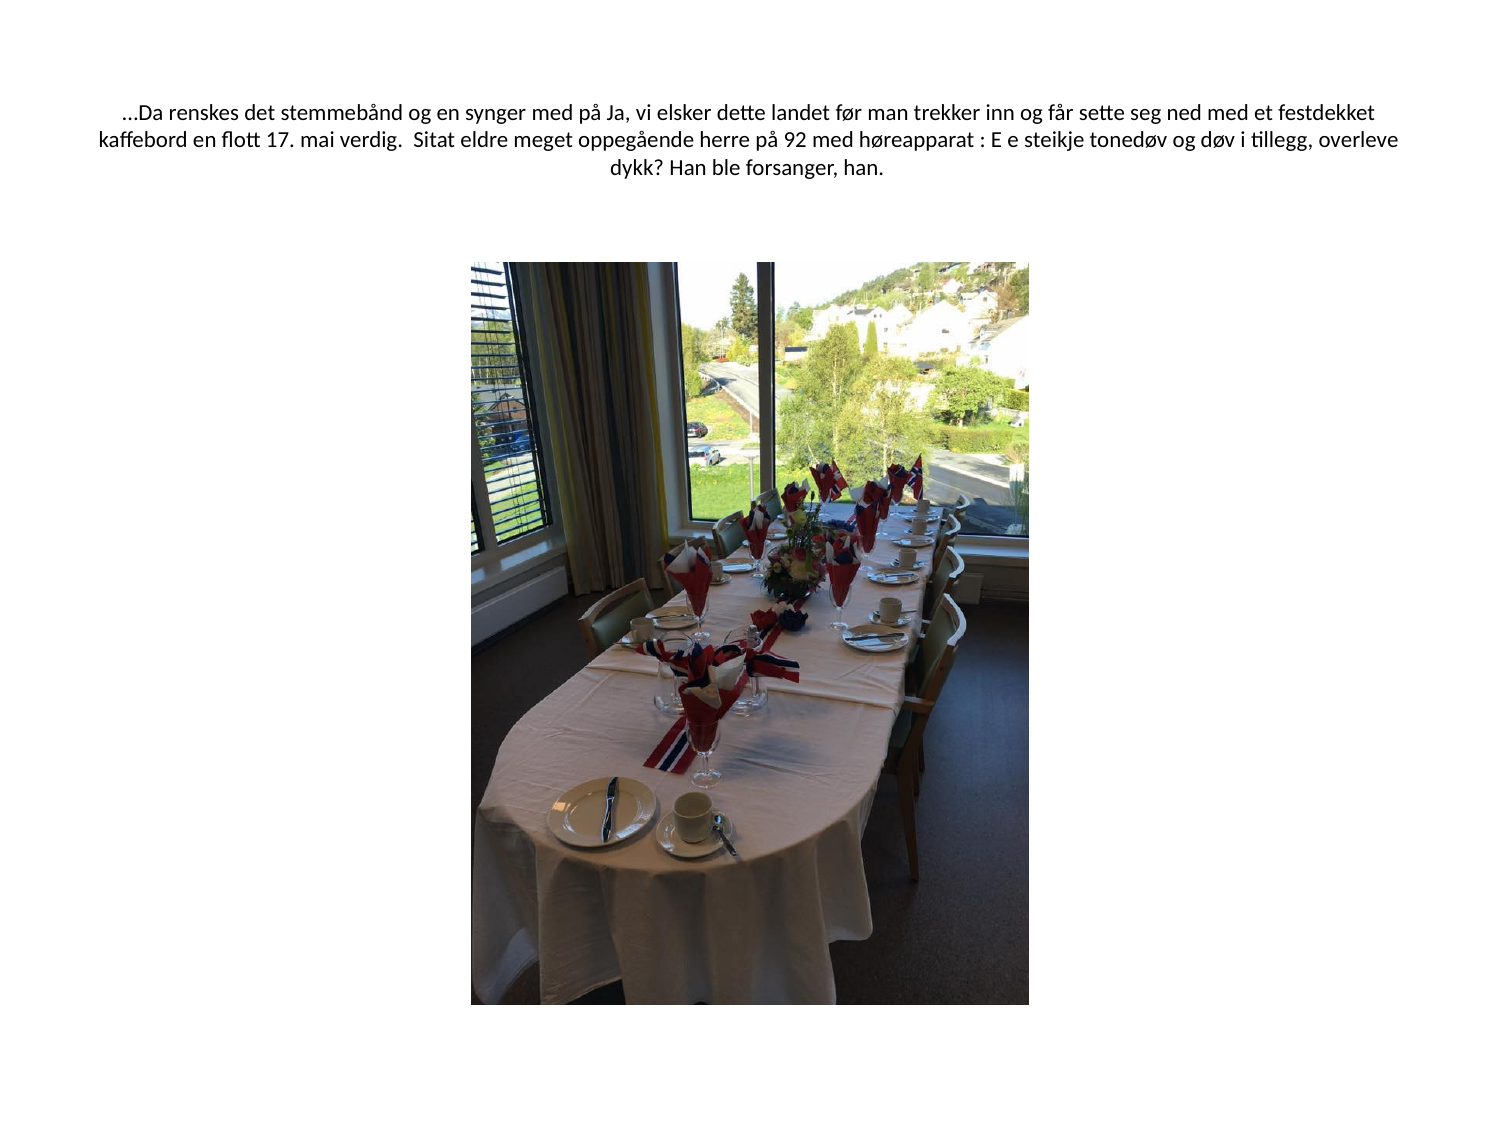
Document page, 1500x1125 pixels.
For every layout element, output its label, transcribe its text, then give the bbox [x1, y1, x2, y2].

picture [471, 262, 1029, 1005]
title …Da renskes det stemmebånd og en synger med på Ja, vi elsker dette landet før man trekker inn og får sette seg ned med et festdekket kaffebord en flott 17. mai verdig. Sitat eldre meget oppegående herre på 92 med høreapparat : E e steikje tonedøv og døv i tillegg, overleve dykk? Han ble forsanger, han. [75, 45, 1426, 233]
